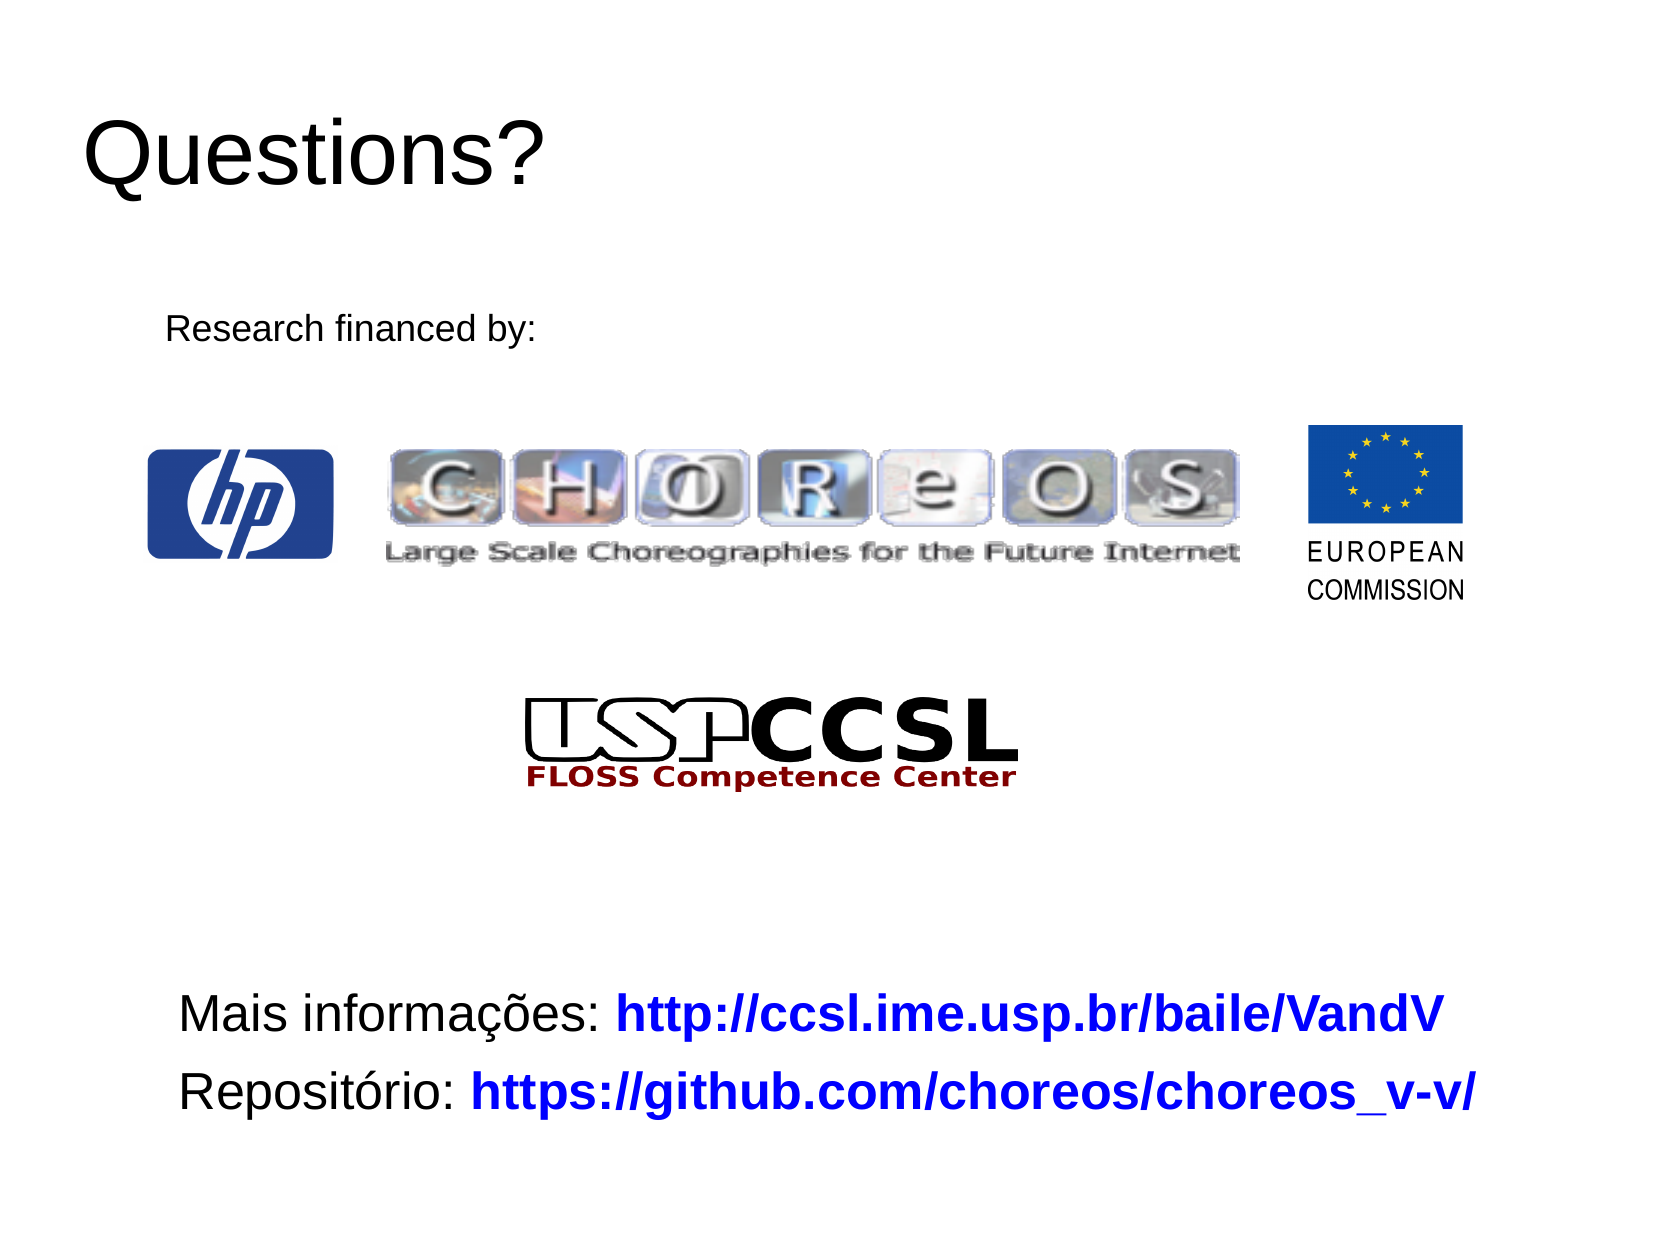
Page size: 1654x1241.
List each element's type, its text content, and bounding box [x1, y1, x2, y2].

text_box Repositório: https://github.com/choreos/choreos_v-v/ [163, 1055, 1532, 1129]
title Questions? [82, 49, 1571, 257]
text_box Research financed by: [150, 300, 788, 357]
picture [525, 697, 1018, 792]
picture [386, 449, 1240, 569]
picture [1308, 425, 1463, 601]
picture [143, 445, 338, 563]
text_box Mais informações: http://ccsl.ime.usp.br/baile/VandV [163, 976, 1532, 1050]
